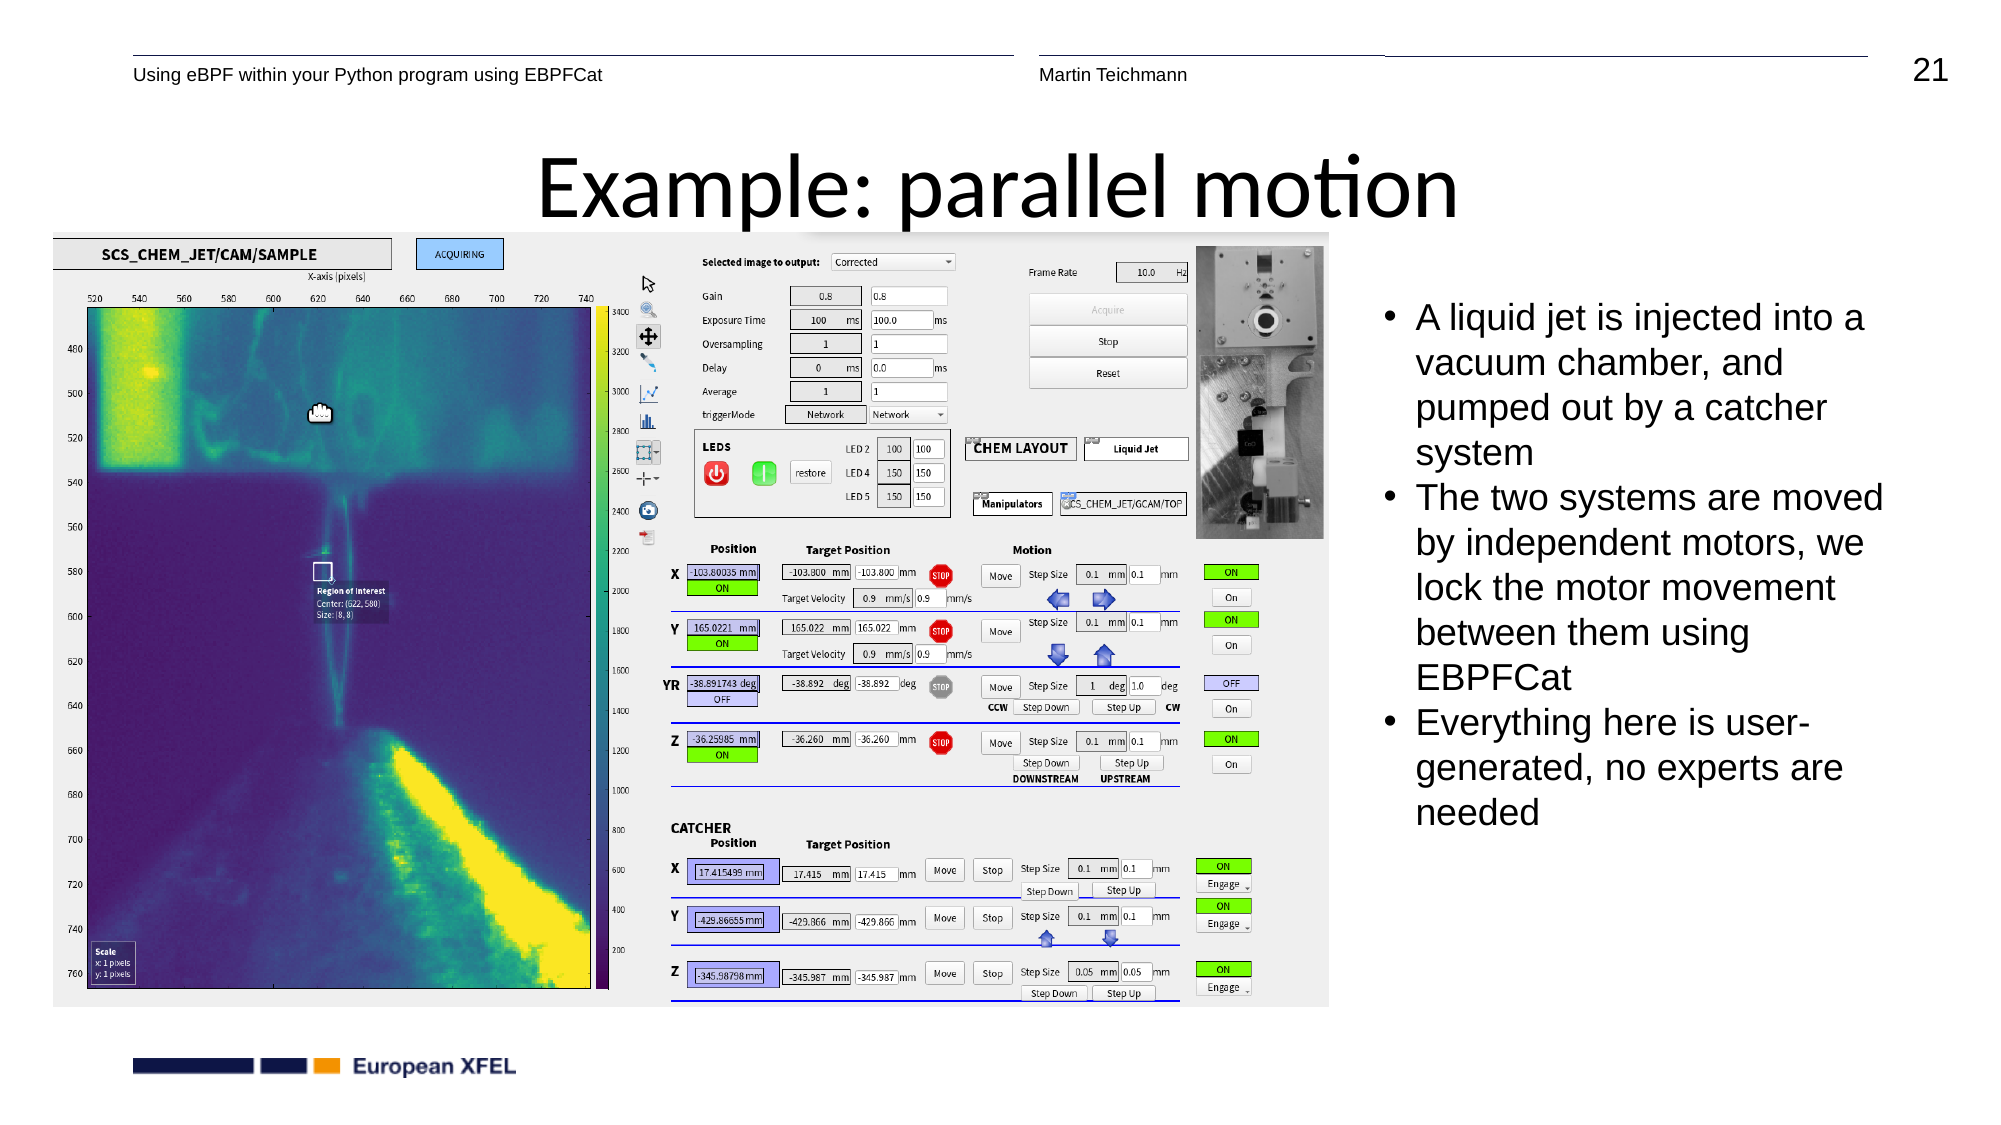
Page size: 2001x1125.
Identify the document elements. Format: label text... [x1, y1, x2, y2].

picture [53, 232, 1329, 1007]
text_box A liquid jet is injected into a vacuum chamber, and pumped out by a catcher system The two systems are moved by independent motors, we lock the motor movement between them using EBPFCat Everything here is user-generated, no experts are needed [1368, 285, 1910, 841]
title Example: parallel motion [133, 116, 1866, 244]
picture [133, 1058, 516, 1078]
